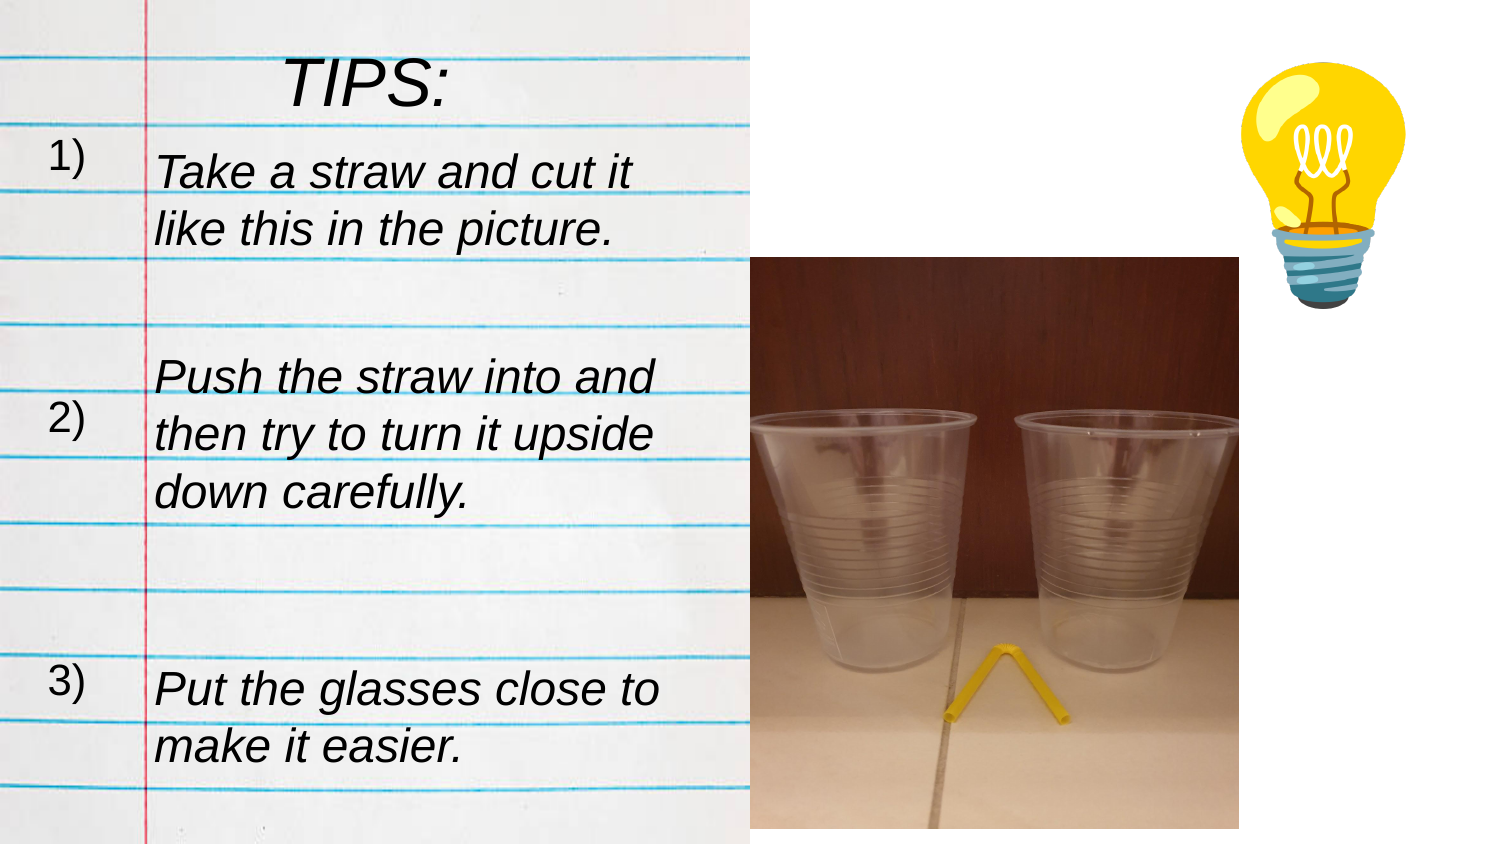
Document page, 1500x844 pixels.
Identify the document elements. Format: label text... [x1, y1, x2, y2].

text_box Take a straw and cut it like this in the picture. Put the glasses close to make it easier. [139, 593, 689, 814]
text_box 1) 2) 3) [20, 111, 140, 707]
picture [0, 0, 1461, 844]
text_box Push the straw into and then try to turn it upside down carefully. [139, 330, 701, 593]
text_box TIPS: [264, 22, 643, 125]
text_box Take a straw and cut it like this in the picture. Put the glasses close to make it easier. [139, 125, 689, 330]
